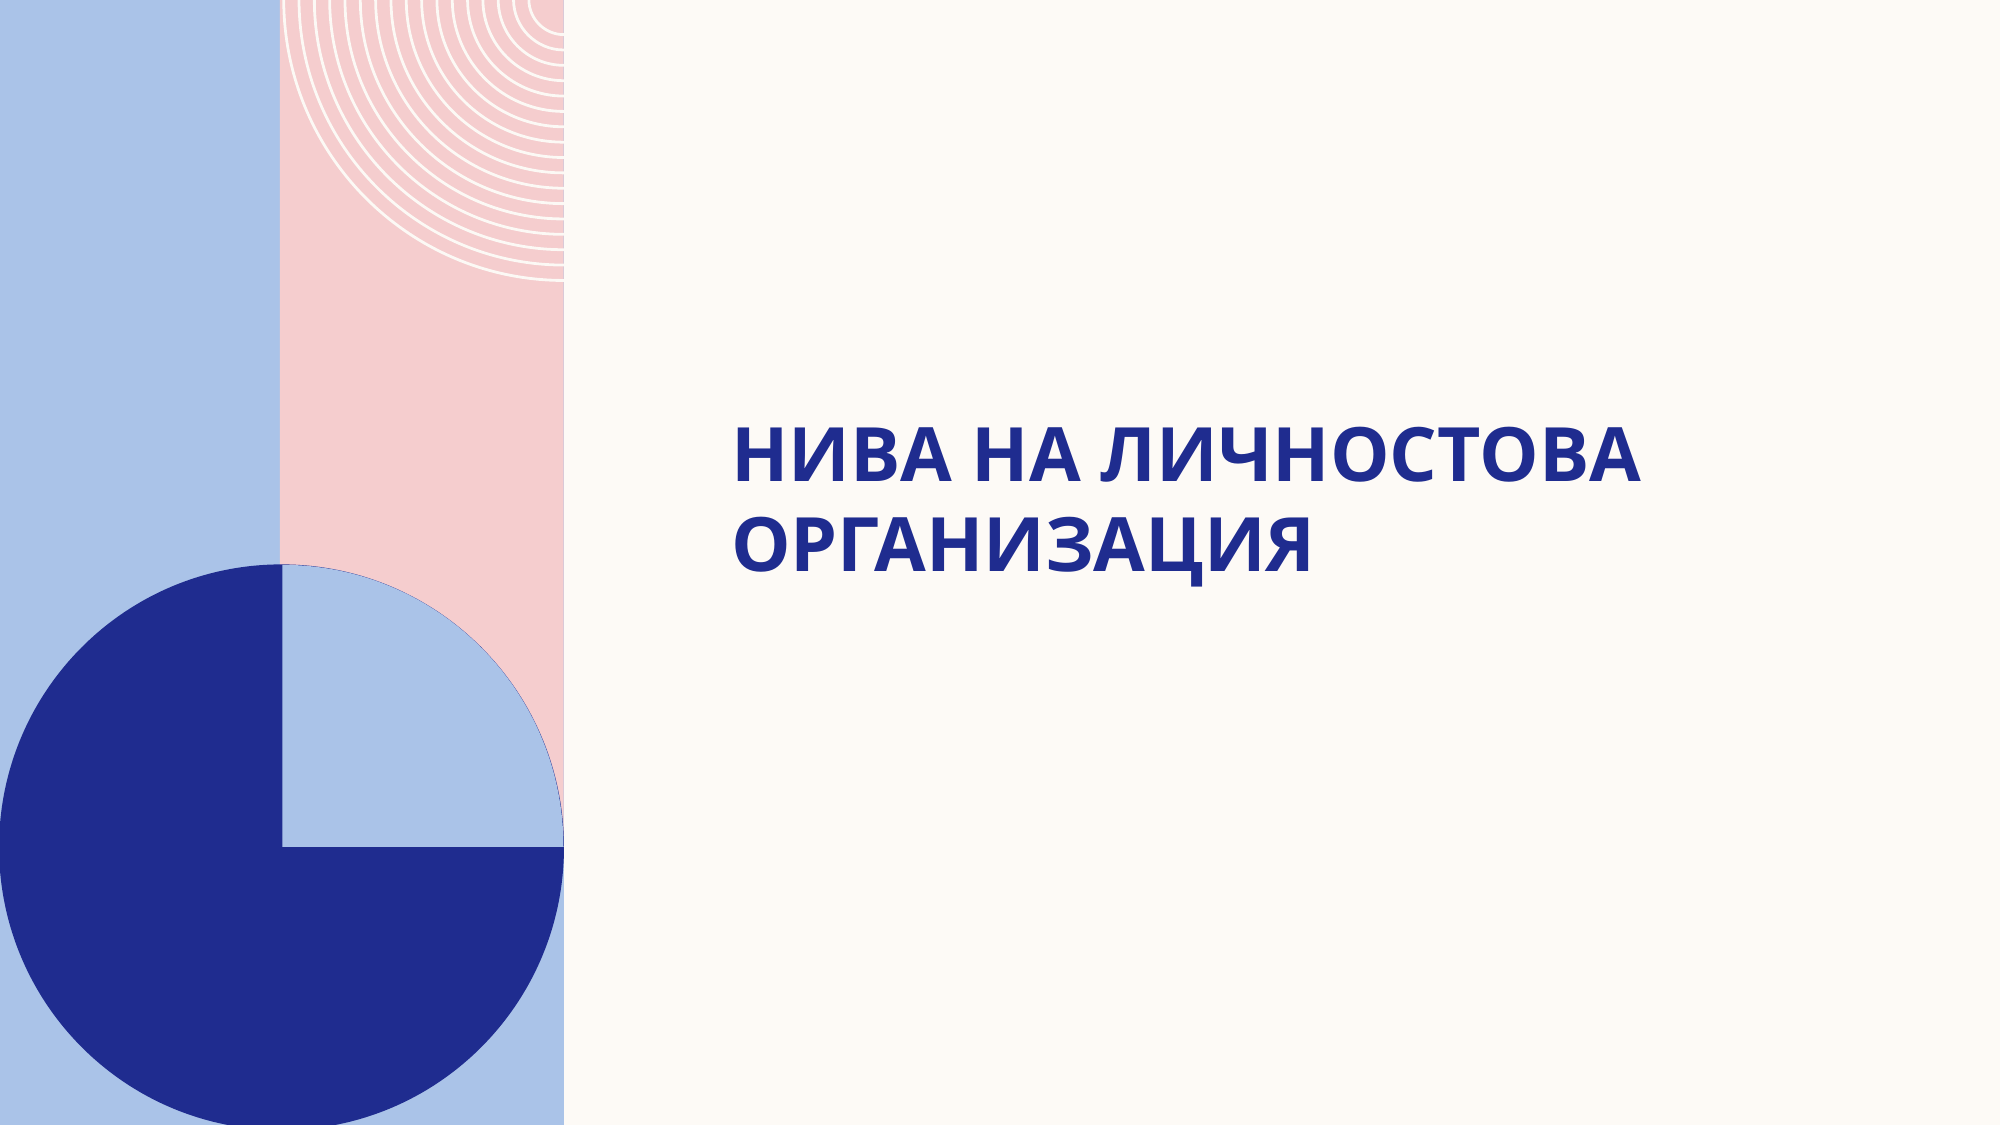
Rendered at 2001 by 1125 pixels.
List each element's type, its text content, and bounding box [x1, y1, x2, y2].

title Нива на личностова организация [715, 173, 1872, 587]
